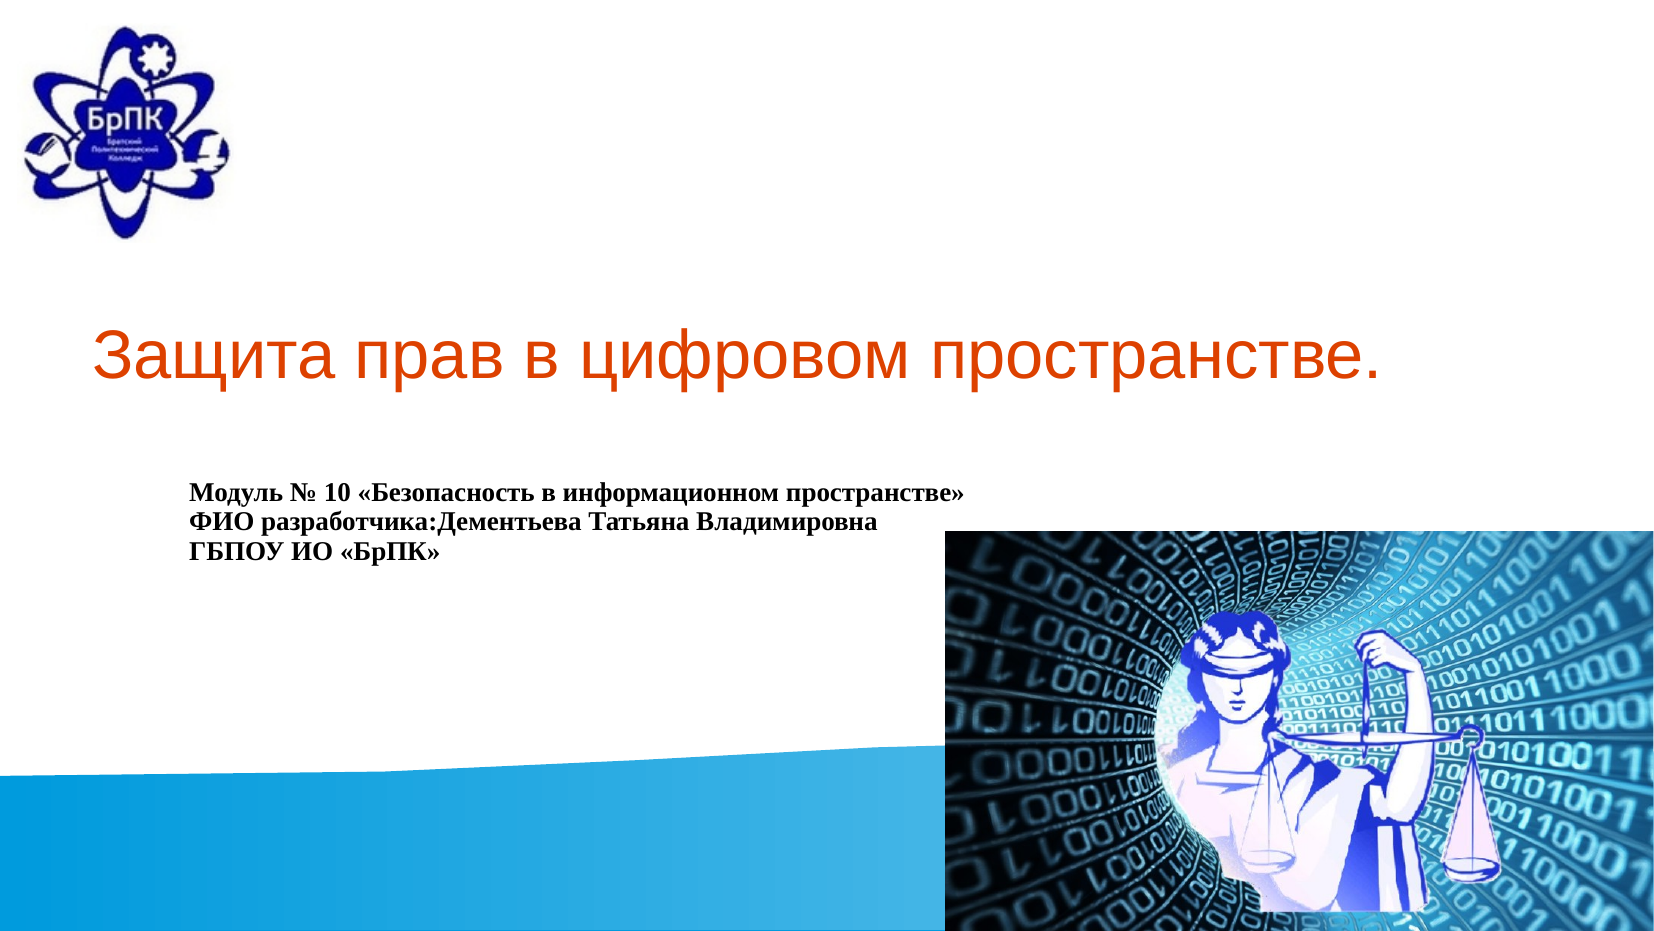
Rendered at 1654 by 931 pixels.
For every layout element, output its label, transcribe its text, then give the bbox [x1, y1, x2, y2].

picture [17, 23, 237, 243]
text_box Модуль № 10 «Безопасность в информационном пространстве» ФИО разработчика:Дементьева Татьяна Владимировна ГБПОУ ИО «БрПК» [174, 469, 987, 574]
title Защита прав в цифровом пространстве. [0, 315, 1477, 393]
picture [945, 531, 1654, 931]
